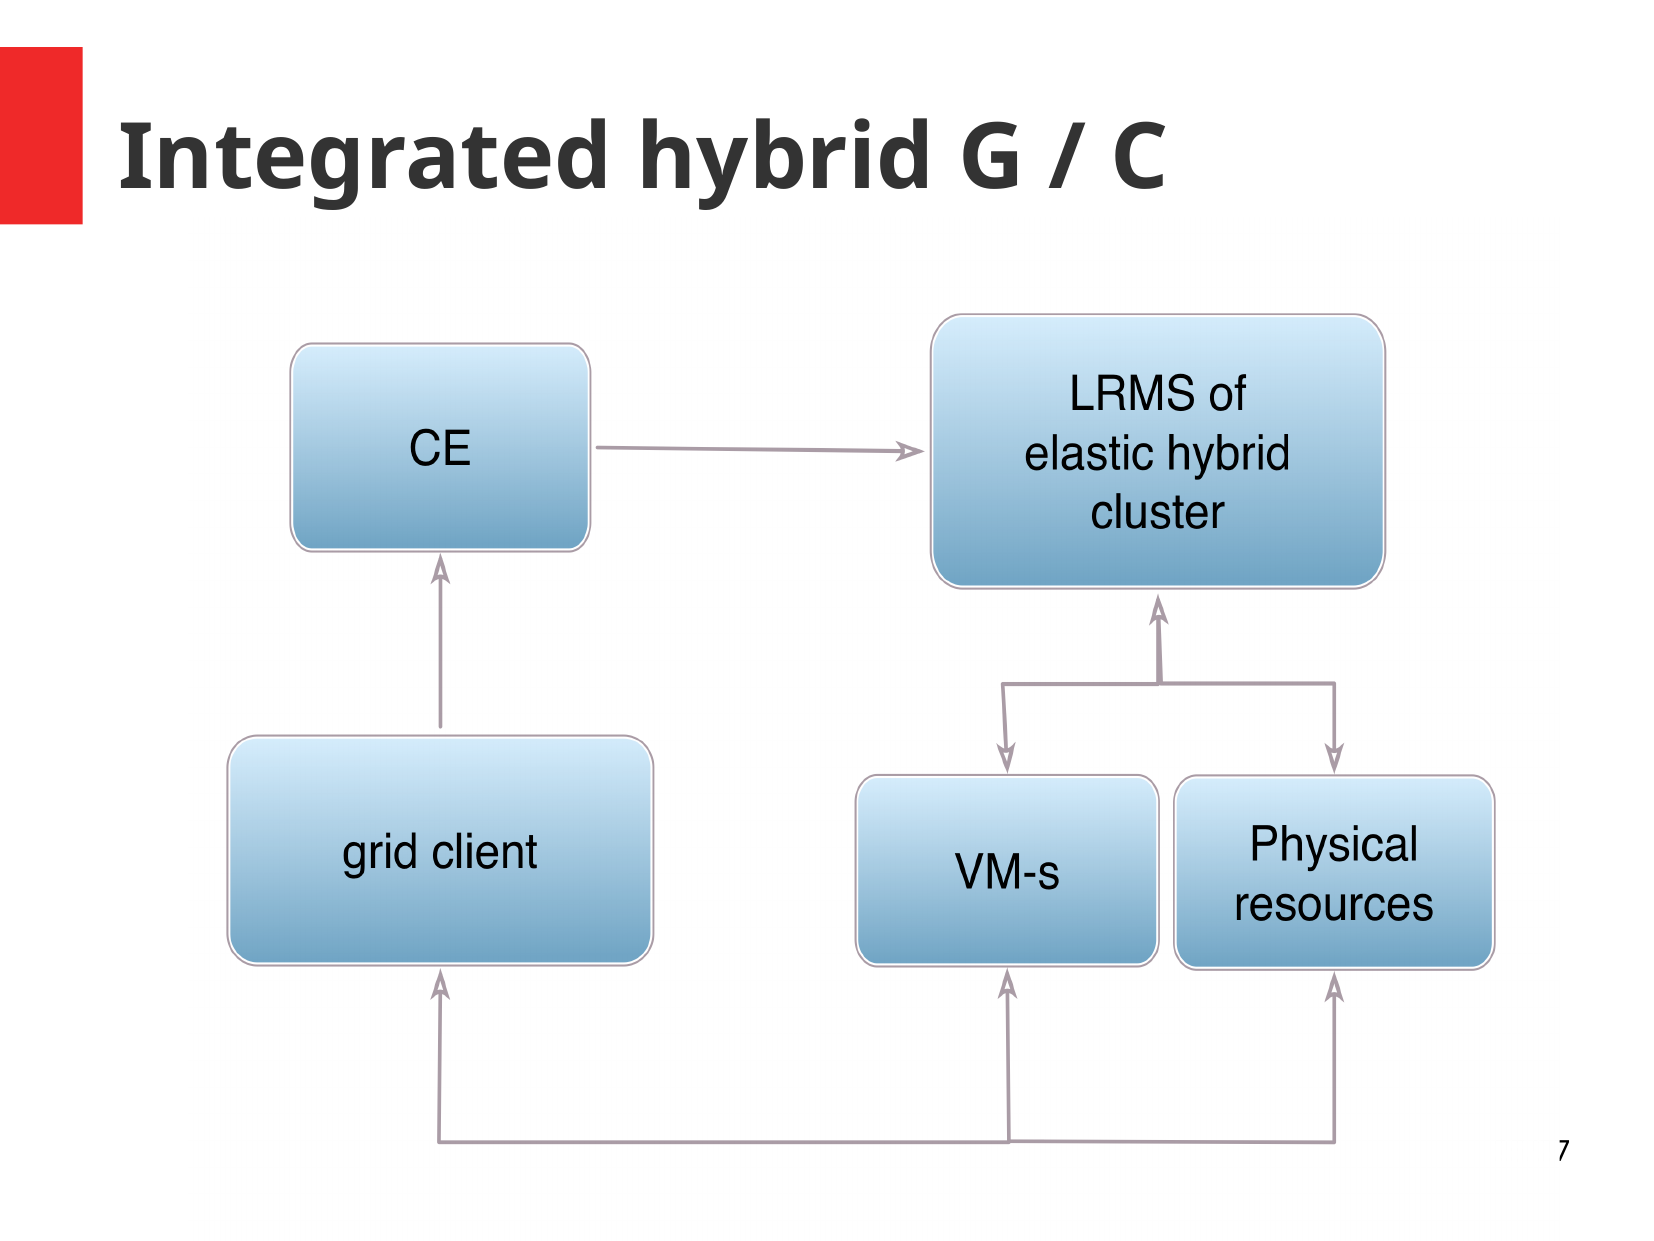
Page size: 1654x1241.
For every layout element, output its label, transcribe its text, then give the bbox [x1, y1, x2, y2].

title Integrated hybrid G / C [118, 49, 1571, 257]
text_box [188, 217, 1560, 1241]
